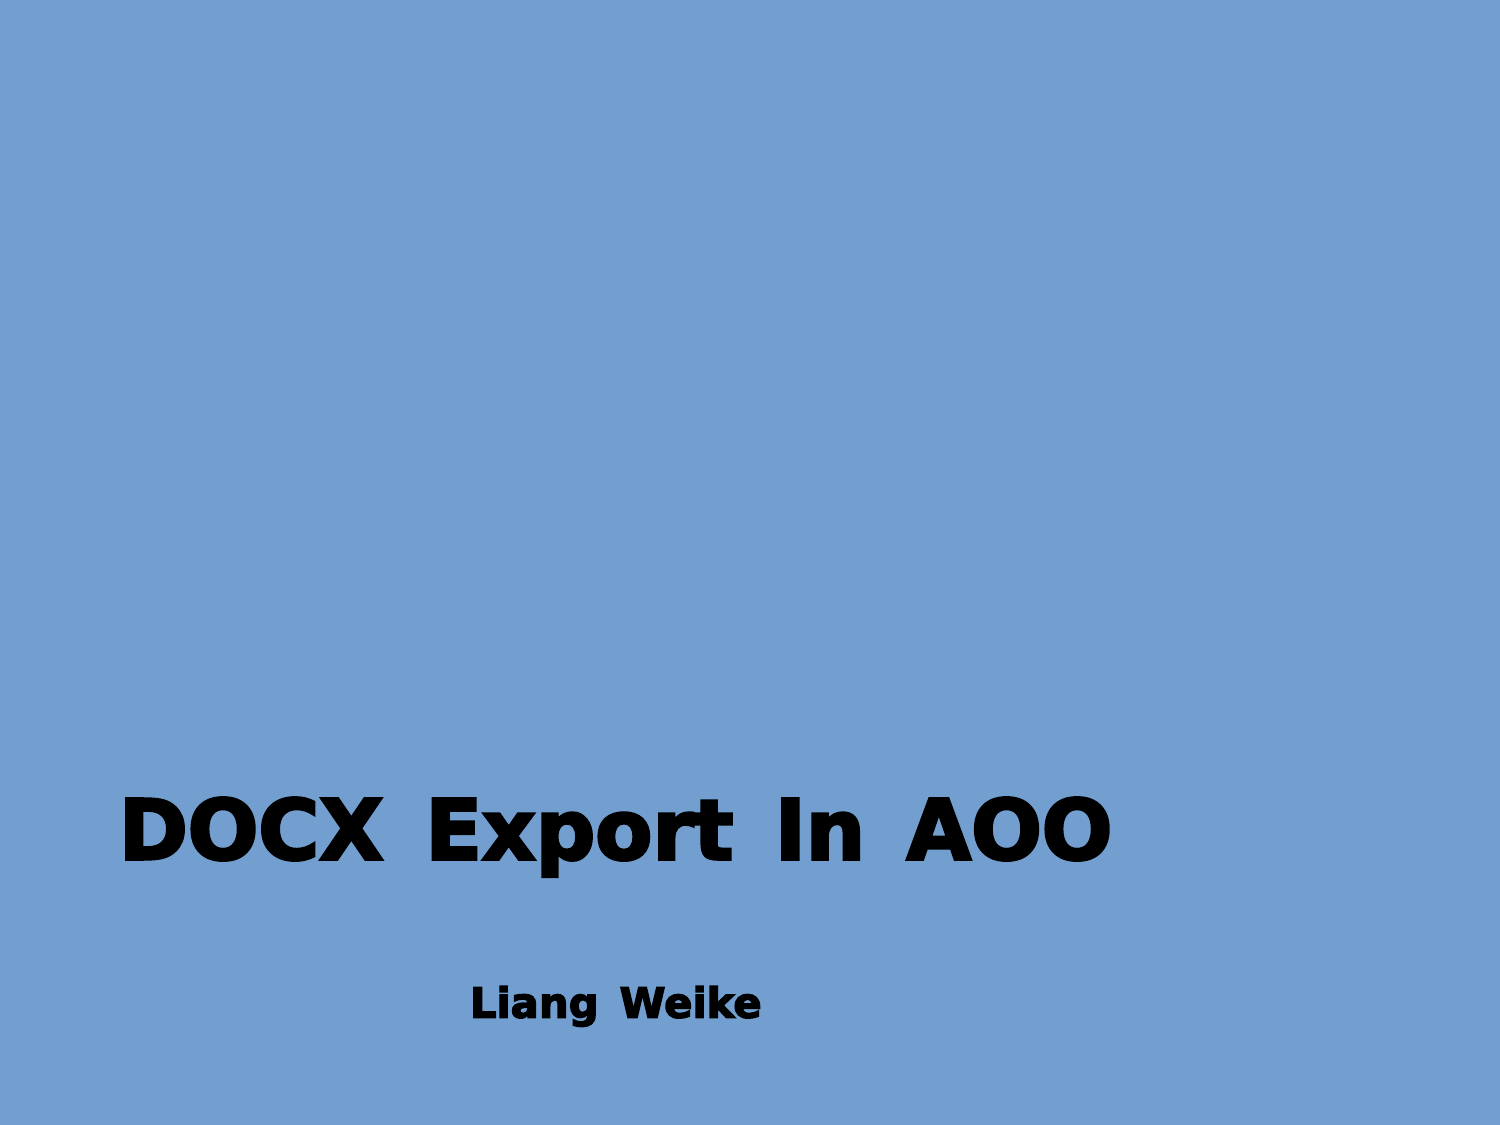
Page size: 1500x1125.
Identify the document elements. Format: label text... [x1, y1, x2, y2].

title DOCX Export In AOO Liang Weike [0, 768, 1291, 1034]
